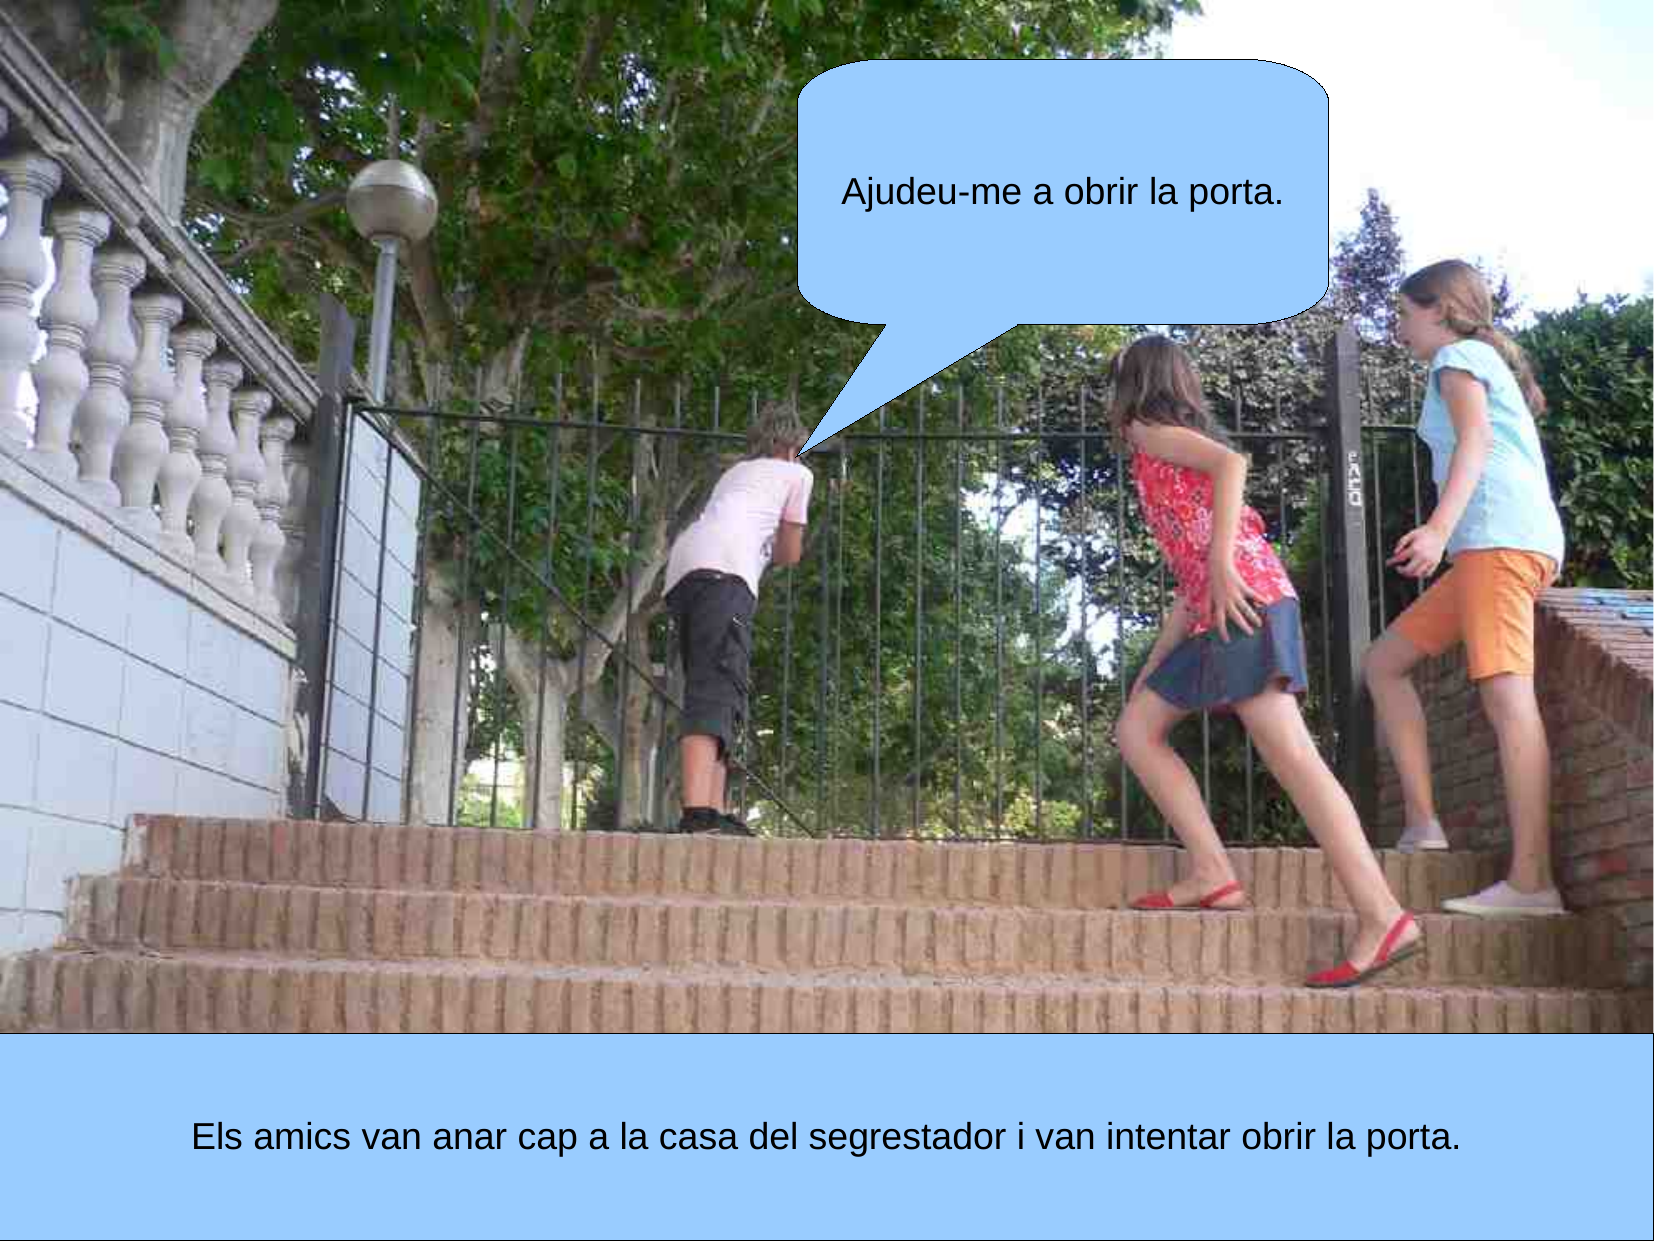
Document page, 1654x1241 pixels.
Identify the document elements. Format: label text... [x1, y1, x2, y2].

text_box Ajudeu-me a obrir la porta. [795, 59, 1329, 458]
picture [0, 0, 1654, 1033]
text_box Els amics van anar cap a la casa del segrestador i van intentar obrir la porta. [0, 1033, 1654, 1241]
